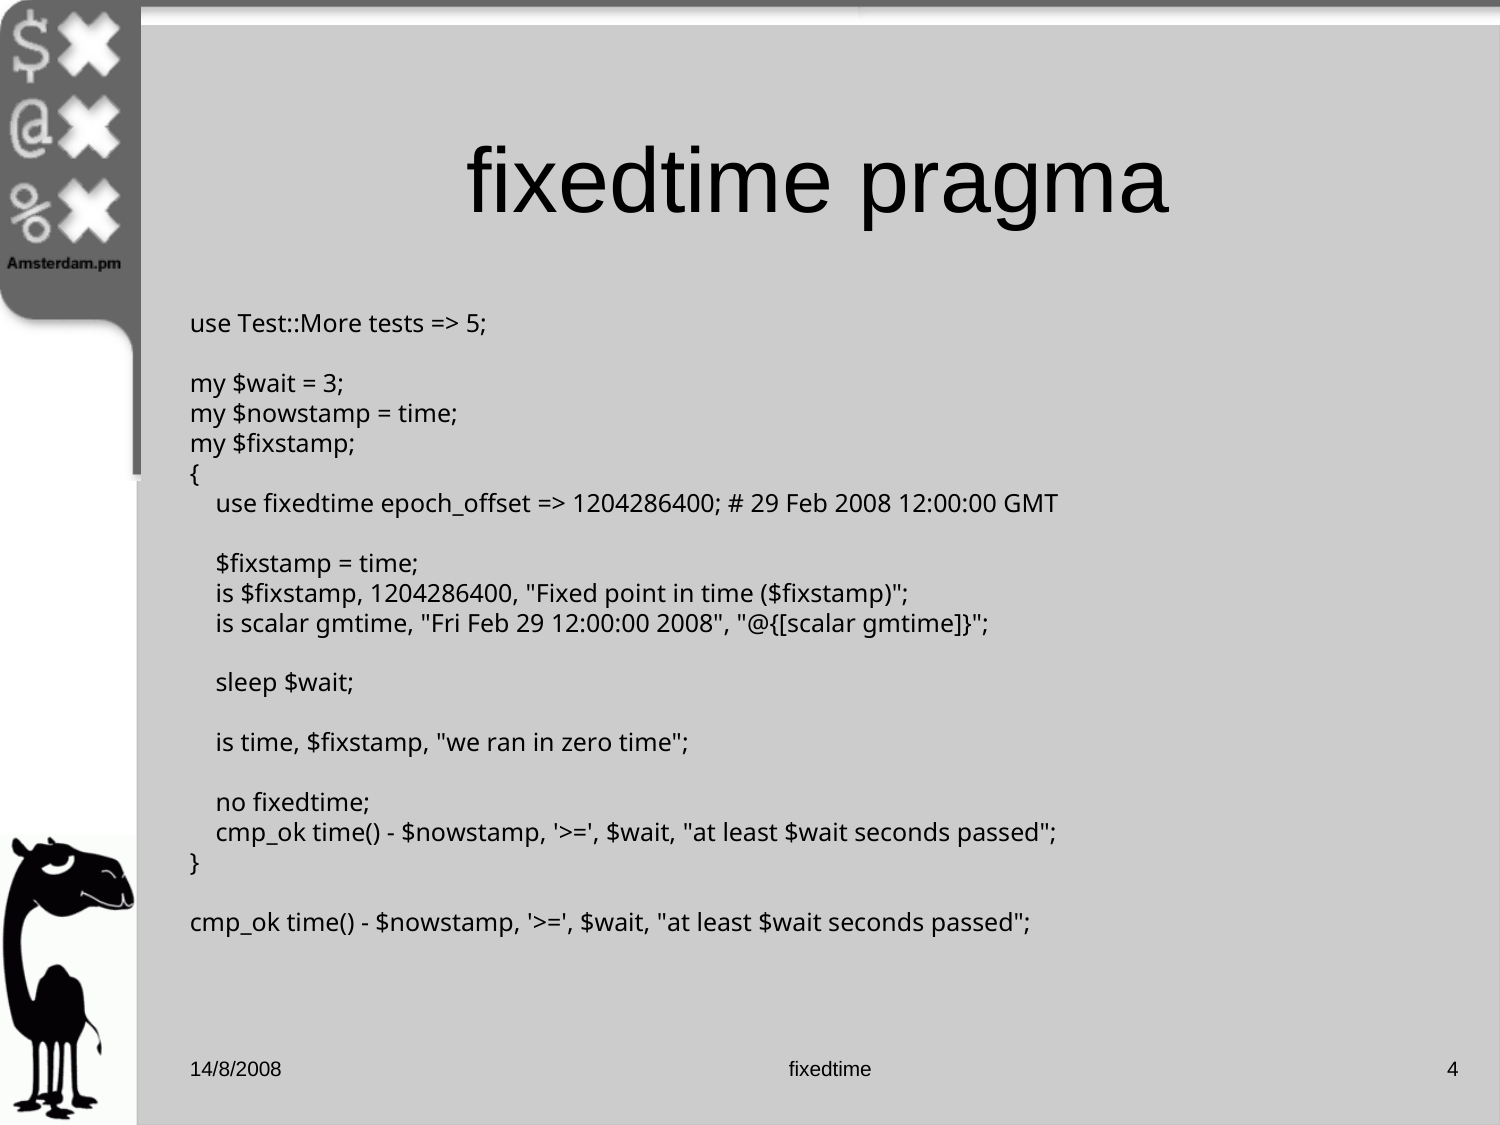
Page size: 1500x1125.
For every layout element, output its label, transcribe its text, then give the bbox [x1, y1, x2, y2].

picture [0, 0, 1500, 481]
text_box use Test::More tests => 5; my $wait = 3; my $nowstamp = time; my $fixstamp; { use fixedtime epoch_offset => 1204286400; # 29 Feb 2008 12:00:00 GMT $fixstamp = time; is $fixstamp, 1204286400, "Fixed point in time ($fixstamp)"; is scalar gmtime, "Fri Feb 29 12:00:00 2008", "@{[scalar gmtime]}"; sleep $wait; is time, $fixstamp, "we ran in zero time"; no fixedtime; cmp_ok time() - $nowstamp, '>=', $wait, "at least $wait seconds passed"; } cmp_ok time() - $nowstamp, '>=', $wait, "at least $wait seconds passed"; [174, 299, 1463, 975]
title fixedtime pragma [187, 87, 1476, 276]
picture [0, 834, 136, 1125]
